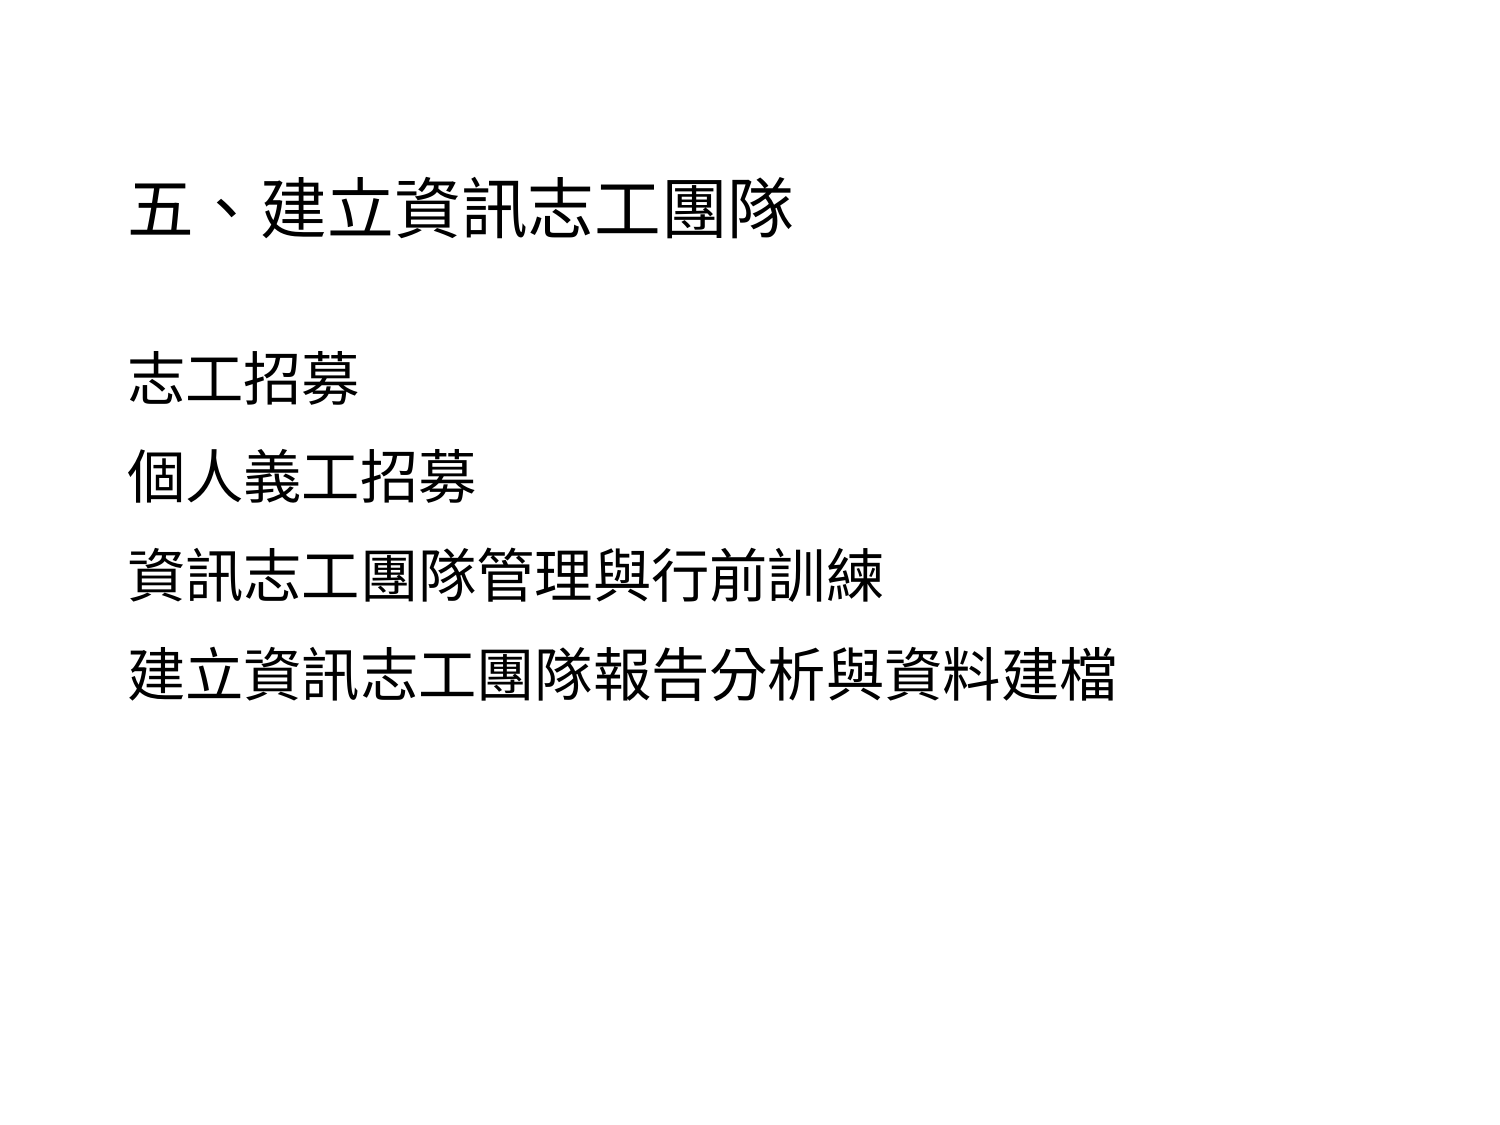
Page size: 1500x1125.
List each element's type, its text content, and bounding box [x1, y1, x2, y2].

list 志工招募 個人義工招募 資訊志工團隊管理與行前訓練 建立資訊志工團隊報告分析與資料建檔 [112, 324, 1388, 1001]
title 五、建立資訊志工團隊 [112, 99, 1388, 288]
